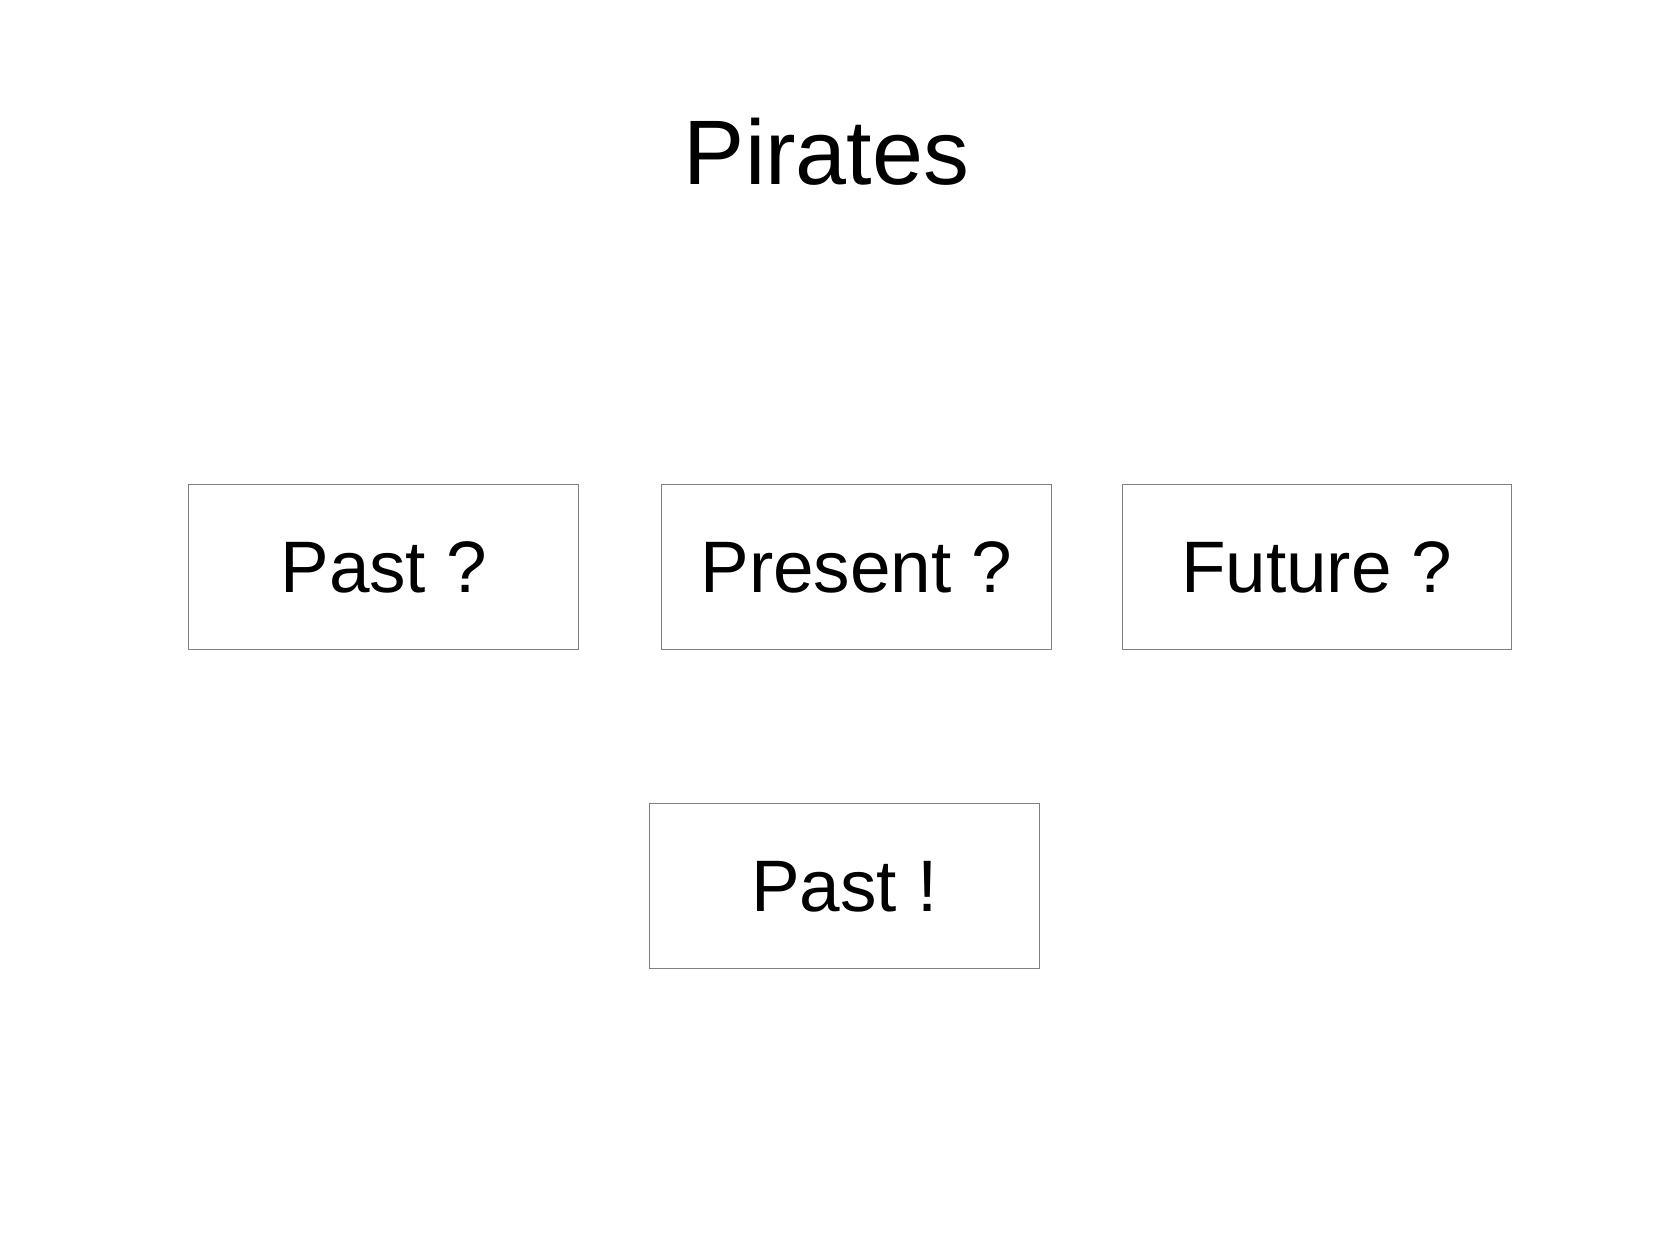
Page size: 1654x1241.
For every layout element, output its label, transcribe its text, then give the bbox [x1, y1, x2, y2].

text_box Past ! [649, 803, 1040, 969]
text_box Past ? [188, 484, 579, 650]
text_box Present ? [661, 484, 1052, 650]
text_box Future ? [1122, 484, 1512, 650]
title Pirates [82, 49, 1571, 257]
